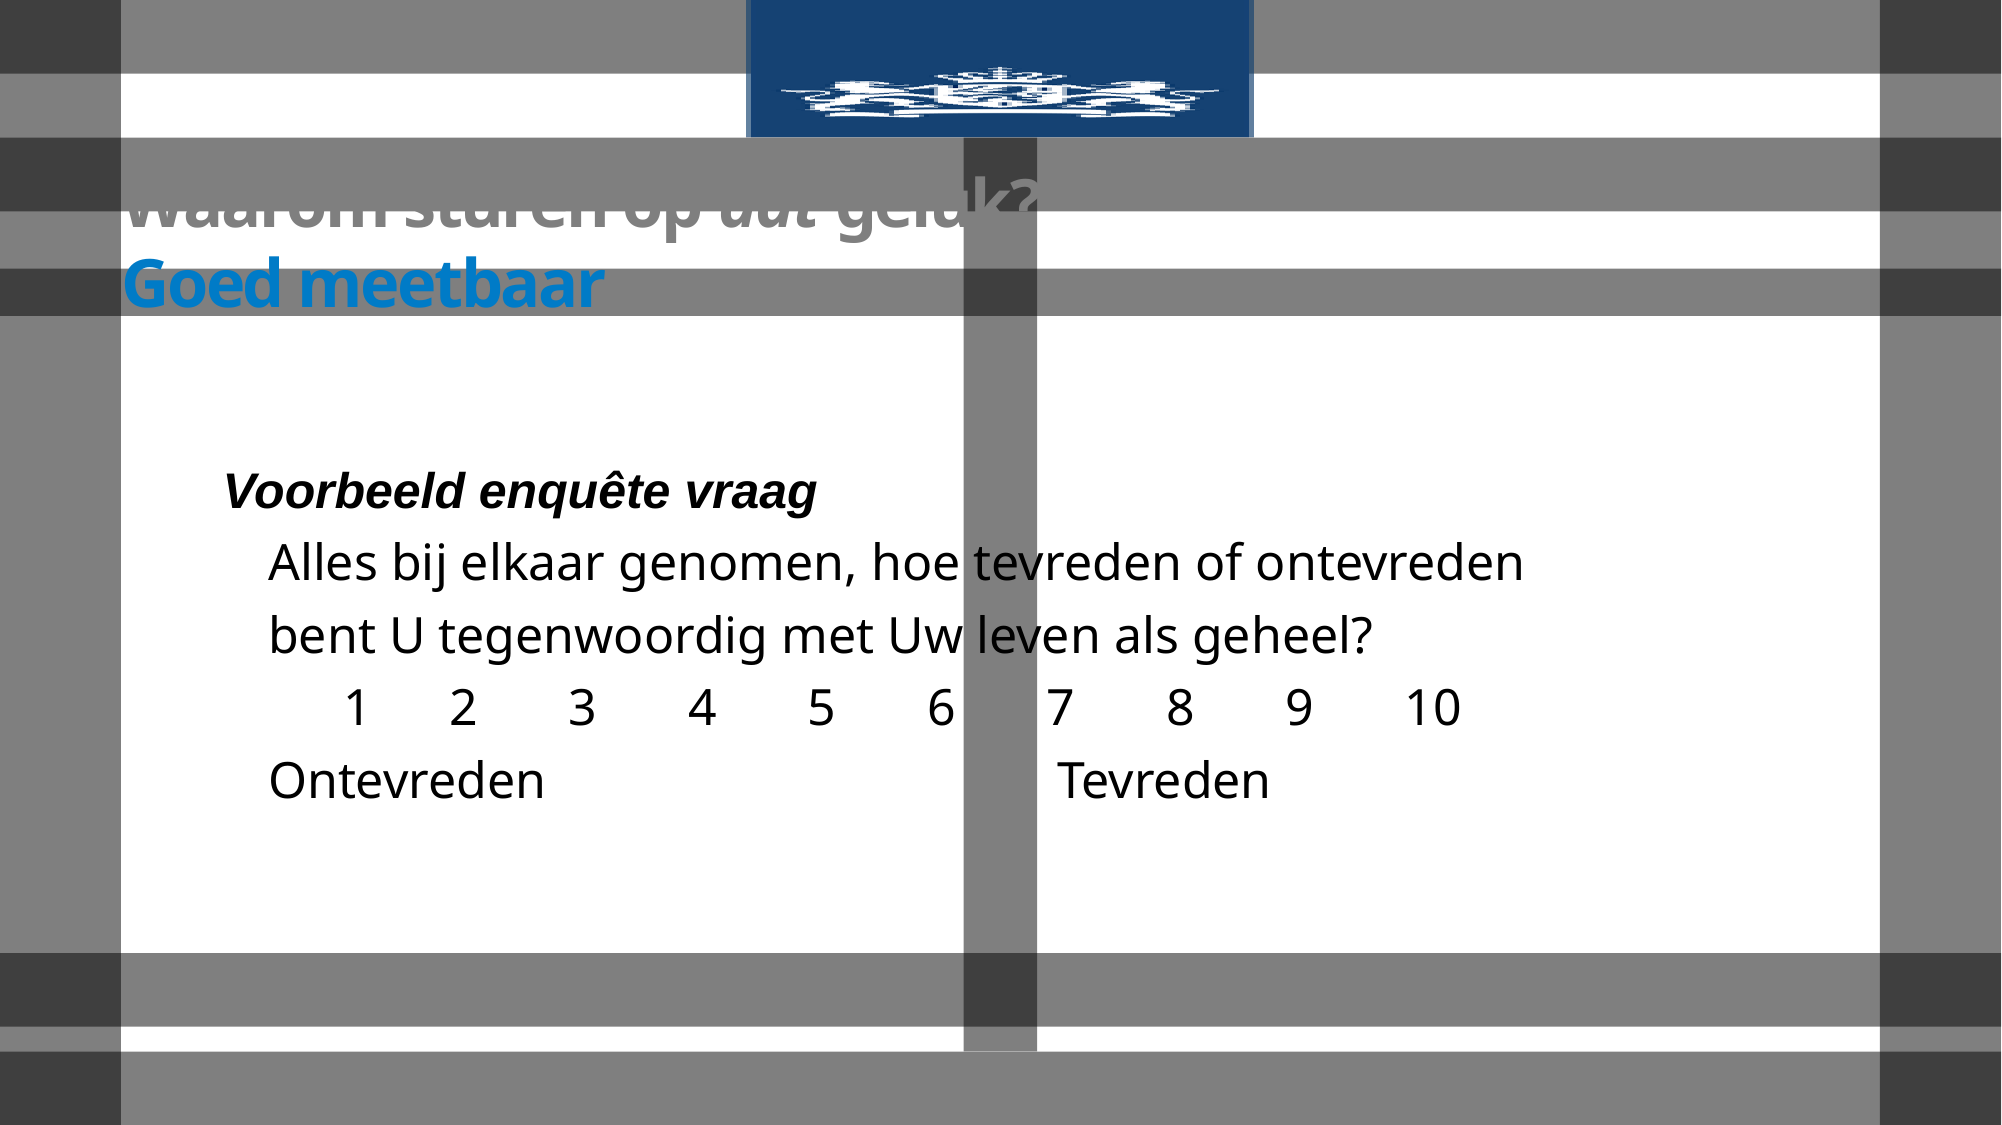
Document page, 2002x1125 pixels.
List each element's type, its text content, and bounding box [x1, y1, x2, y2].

list Voorbeeld enquête vraag Alles bij elkaar genomen, hoe tevreden of ontevreden bent U tegenwoordig met Uw leven als geheel? 1 2 3 4 5 6 7 8 9 10 Ontevreden Tevreden [193, 385, 1880, 1125]
title Waarom sturen op dat geluk? Goed meetbaar [121, 160, 1881, 226]
